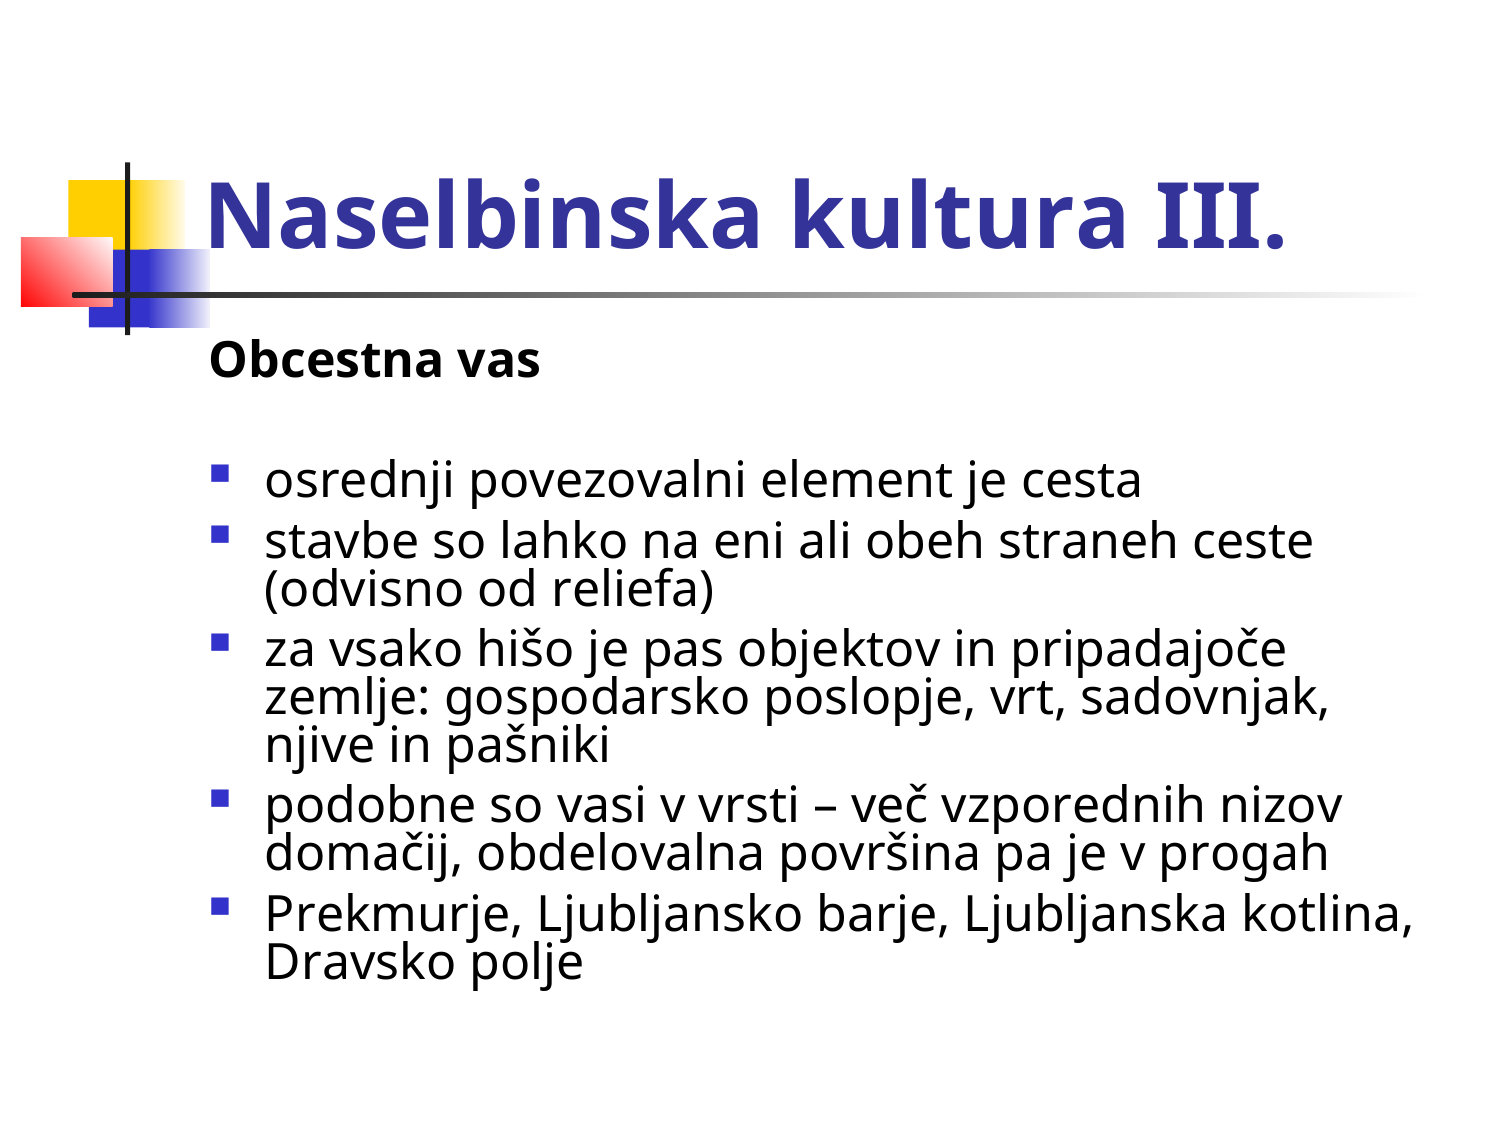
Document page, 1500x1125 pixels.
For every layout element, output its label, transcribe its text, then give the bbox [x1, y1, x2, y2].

list Obcestna vas osrednji povezovalni element je cesta stavbe so lahko na eni ali obeh straneh ceste (odvisno od reliefa) za vsako hišo je pas objektov in pripadajoče zemlje: gospodarsko poslopje, vrt, sadovnjak, njive in pašniki podobne so vasi v vrsti – več vzporednih nizov domačij, obdelovalna površina pa je v progah Prekmurje, Ljubljansko barje, Ljubljanska kotlina, Dravsko polje [193, 331, 1469, 1007]
title Naselbinska kultura III. [188, 35, 1468, 276]
